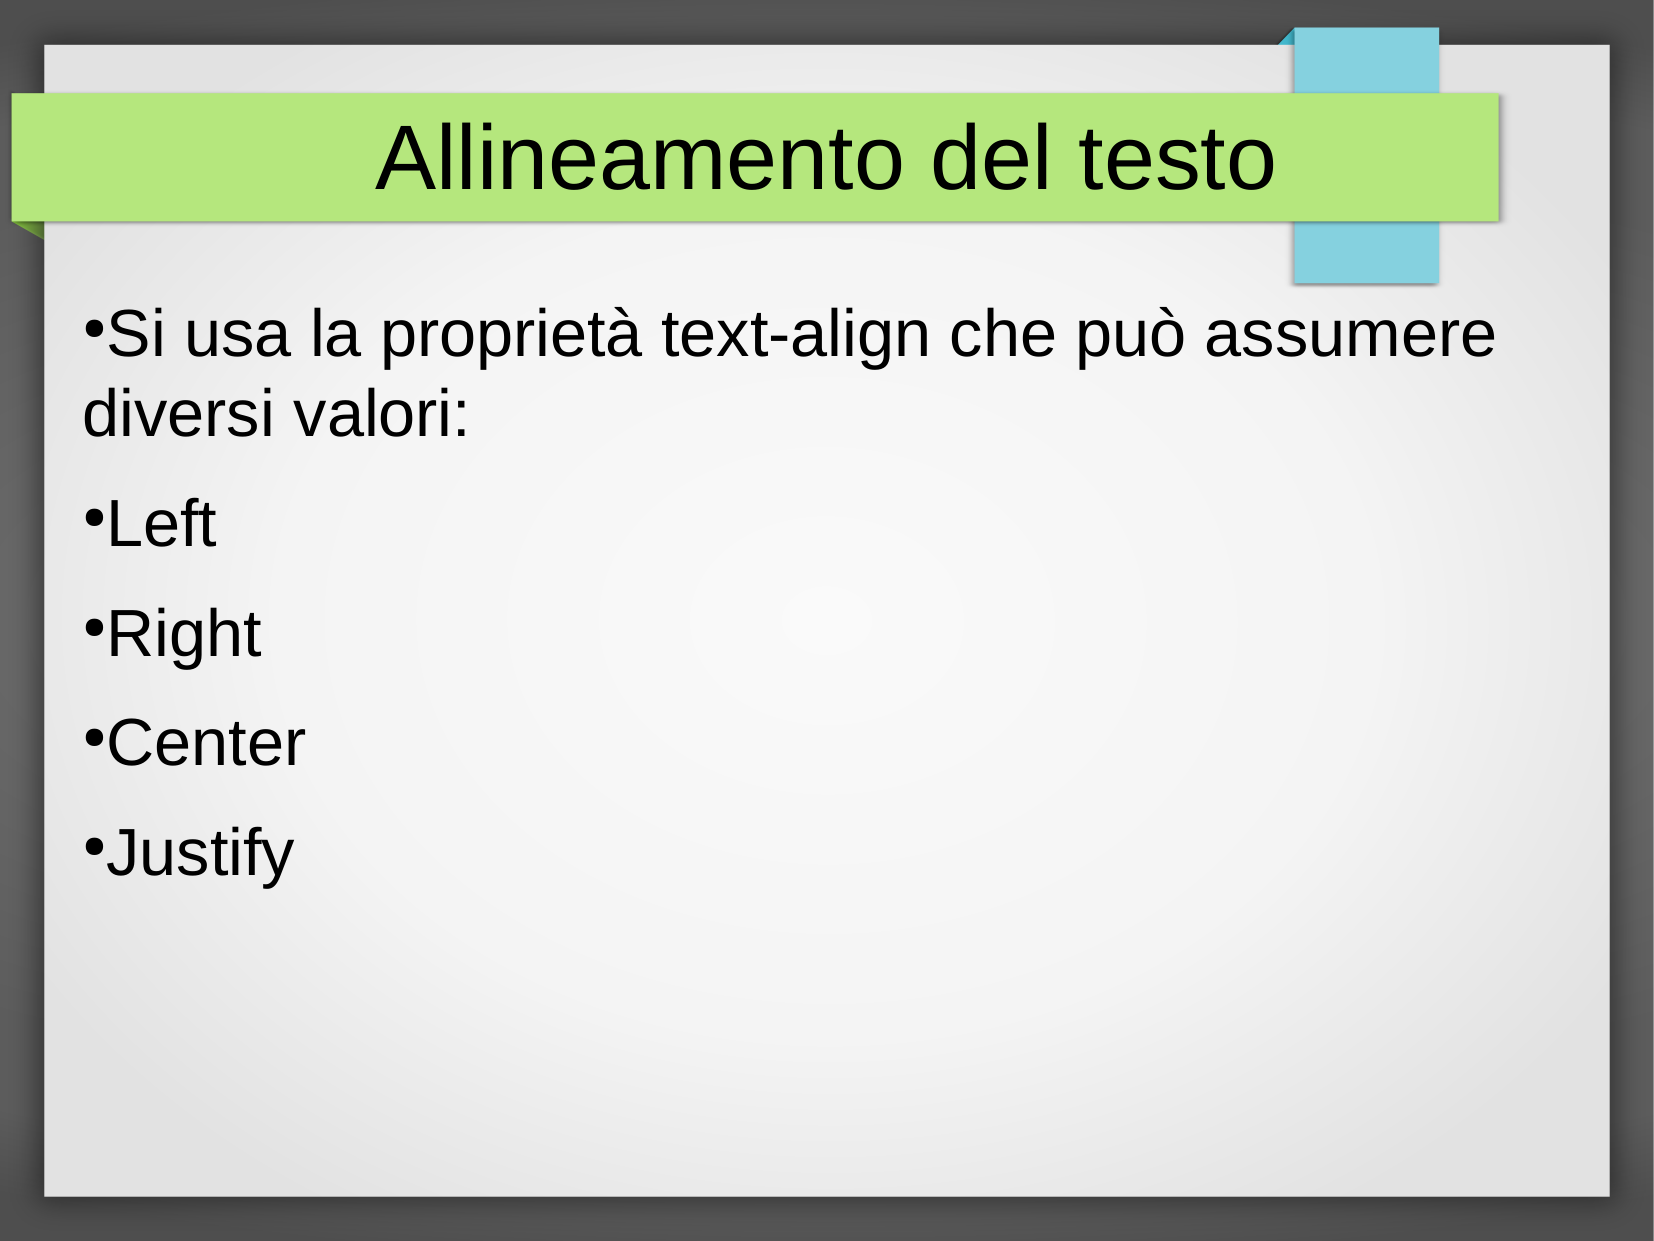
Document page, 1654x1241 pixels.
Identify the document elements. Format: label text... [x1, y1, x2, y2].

title Allineamento del testo [82, 49, 1571, 257]
list Si usa la proprietà text-align che può assumere diversi valori: Left Right Center Justify [82, 290, 1571, 1170]
picture [0, 0, 1654, 1241]
